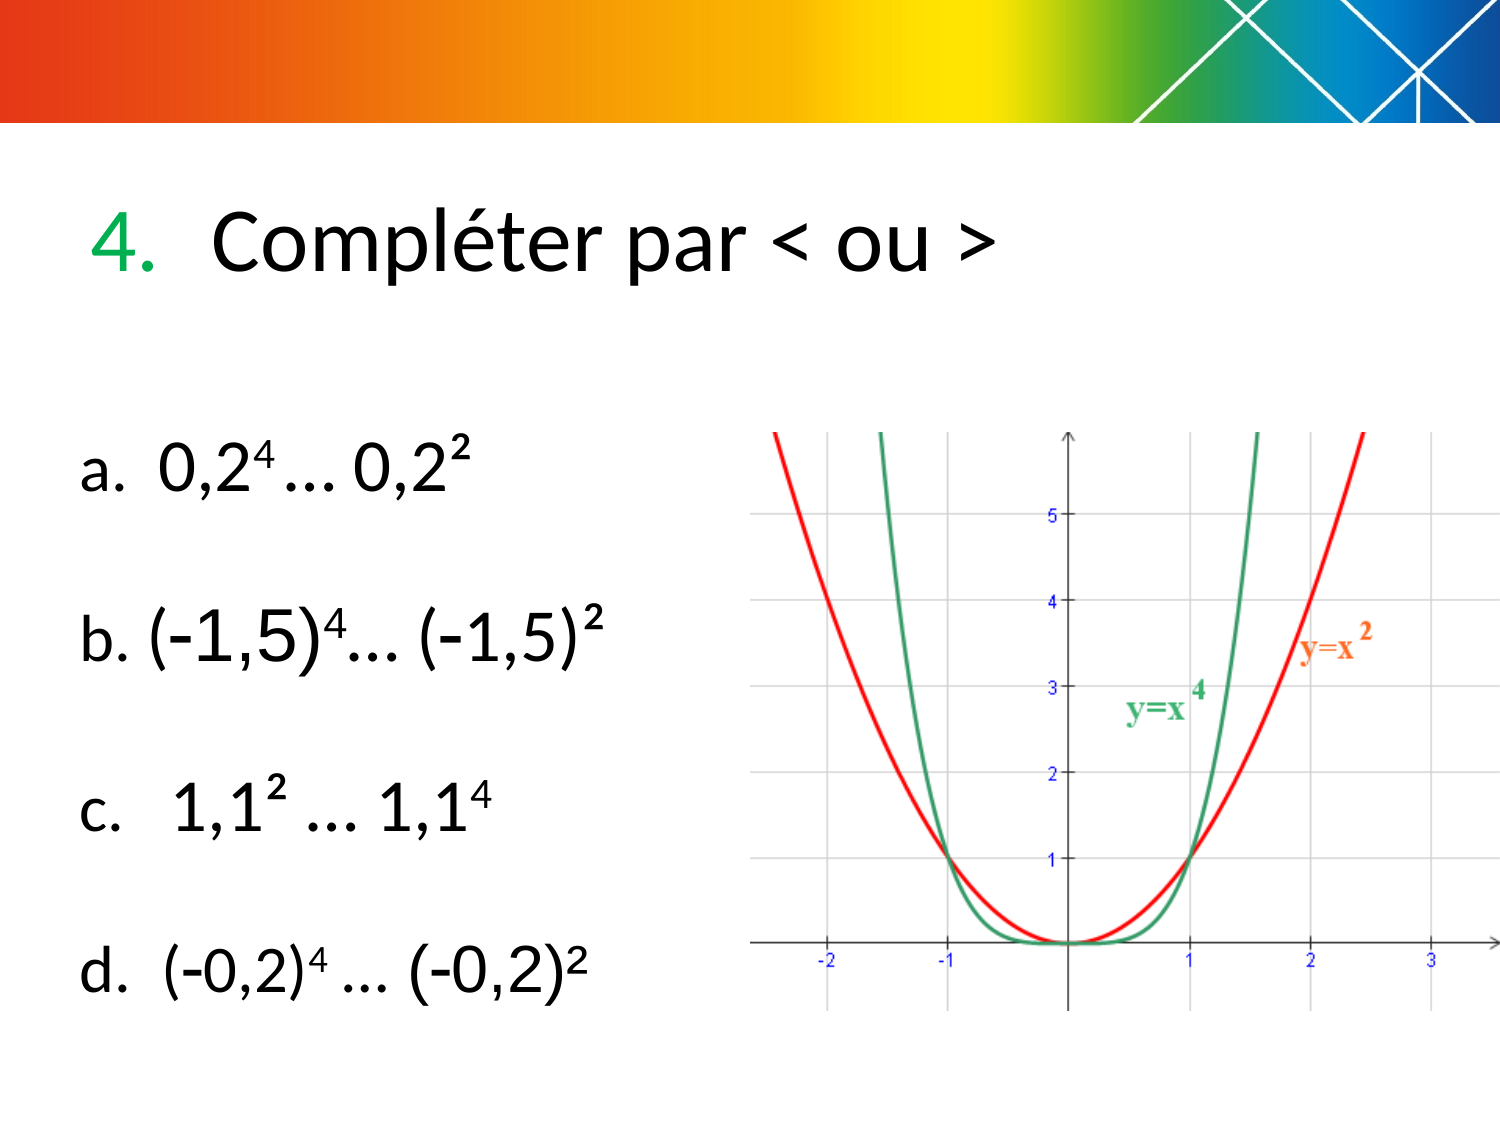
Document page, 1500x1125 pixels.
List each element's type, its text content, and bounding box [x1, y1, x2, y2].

picture [0, 0, 1359, 123]
title Compléter par < ou > [75, 163, 1426, 305]
text_box a. 0,24 … 0,2² b. (1,5)4… (1,5)² c. 1,1² … 1,14 d. (0,2)4 … (0,2)² [64, 408, 892, 1015]
picture [1340, 0, 1500, 123]
picture [750, 432, 1500, 1011]
